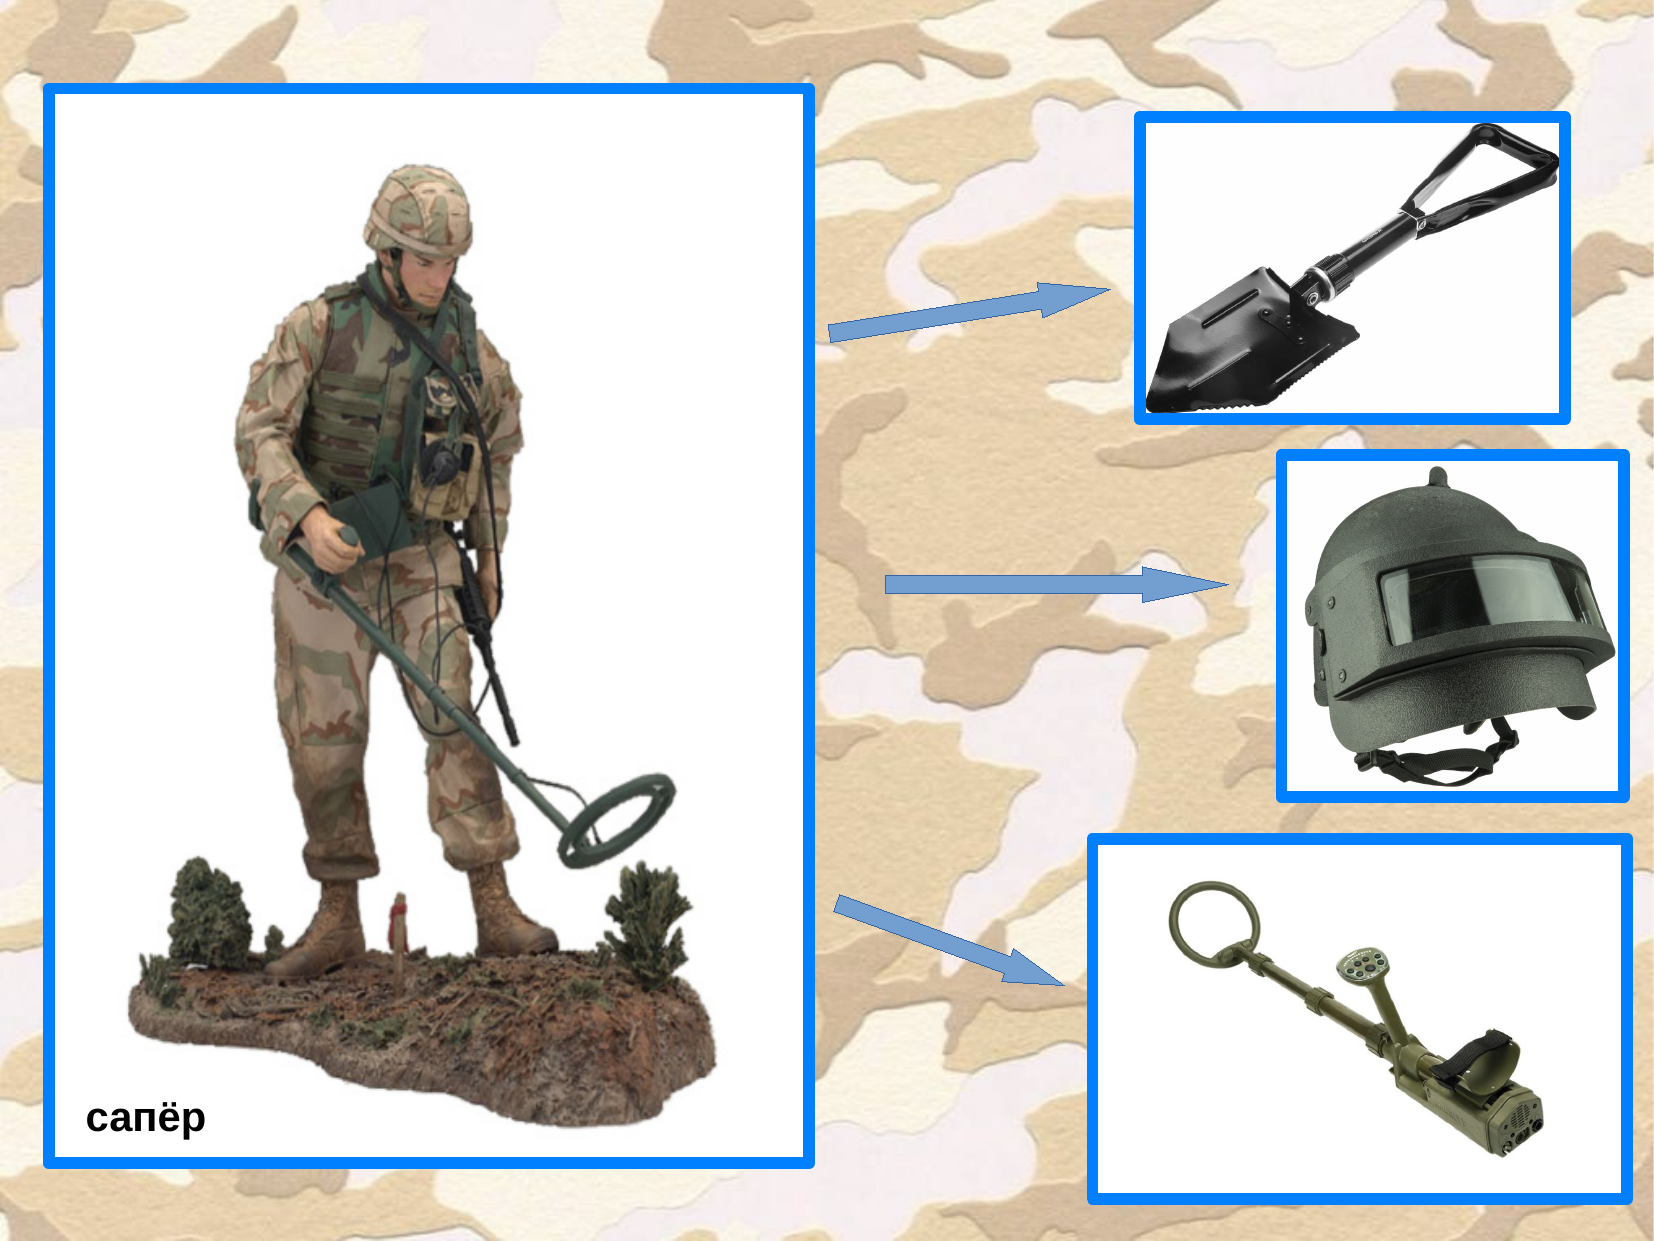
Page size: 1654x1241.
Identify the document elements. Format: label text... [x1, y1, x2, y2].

text_box сапёр [70, 1086, 222, 1148]
text_box [828, 282, 1111, 343]
text_box [885, 566, 1229, 603]
text_box [833, 894, 1065, 986]
picture [0, 0, 1654, 1241]
